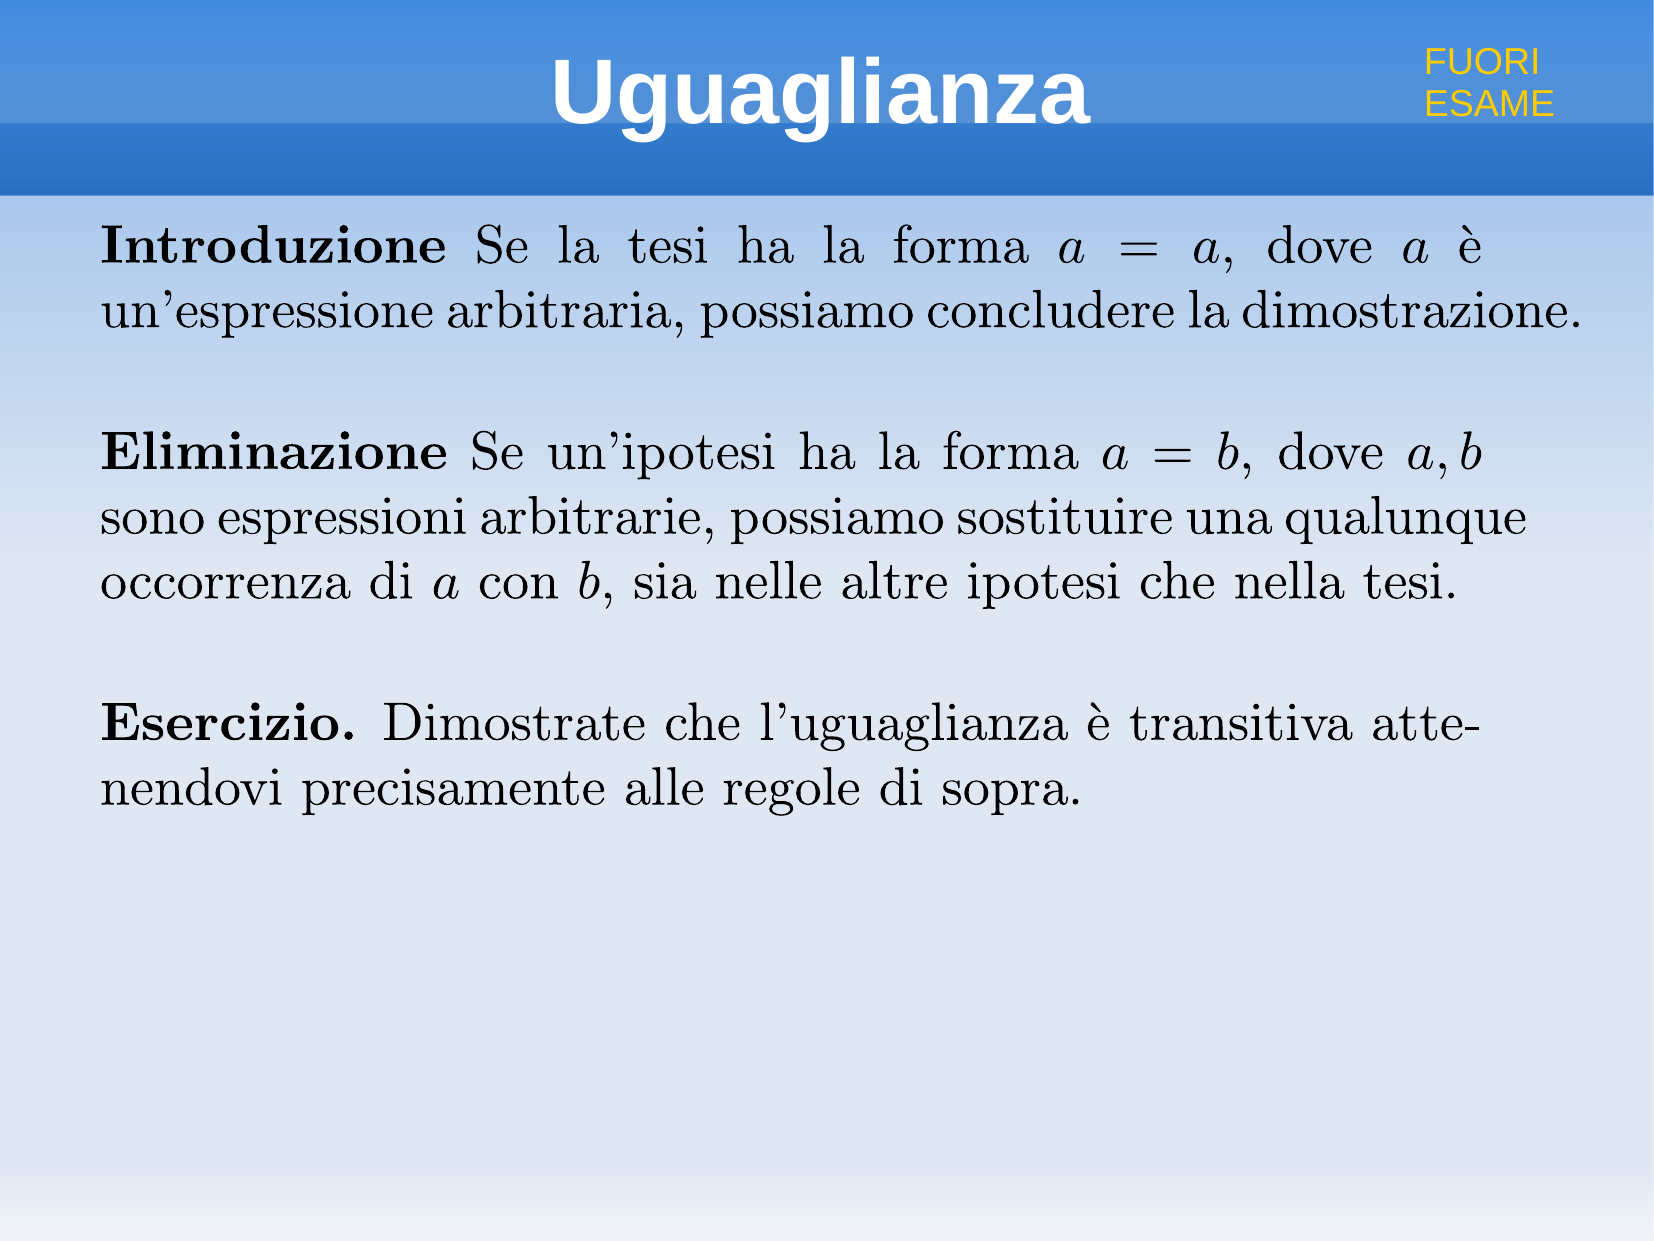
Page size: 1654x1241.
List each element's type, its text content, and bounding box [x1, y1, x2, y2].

text_box FUORI ESAME [1409, 32, 1571, 132]
text_box [99, 224, 1584, 816]
title Uguaglianza [76, 0, 1565, 196]
picture [0, 0, 1654, 1241]
